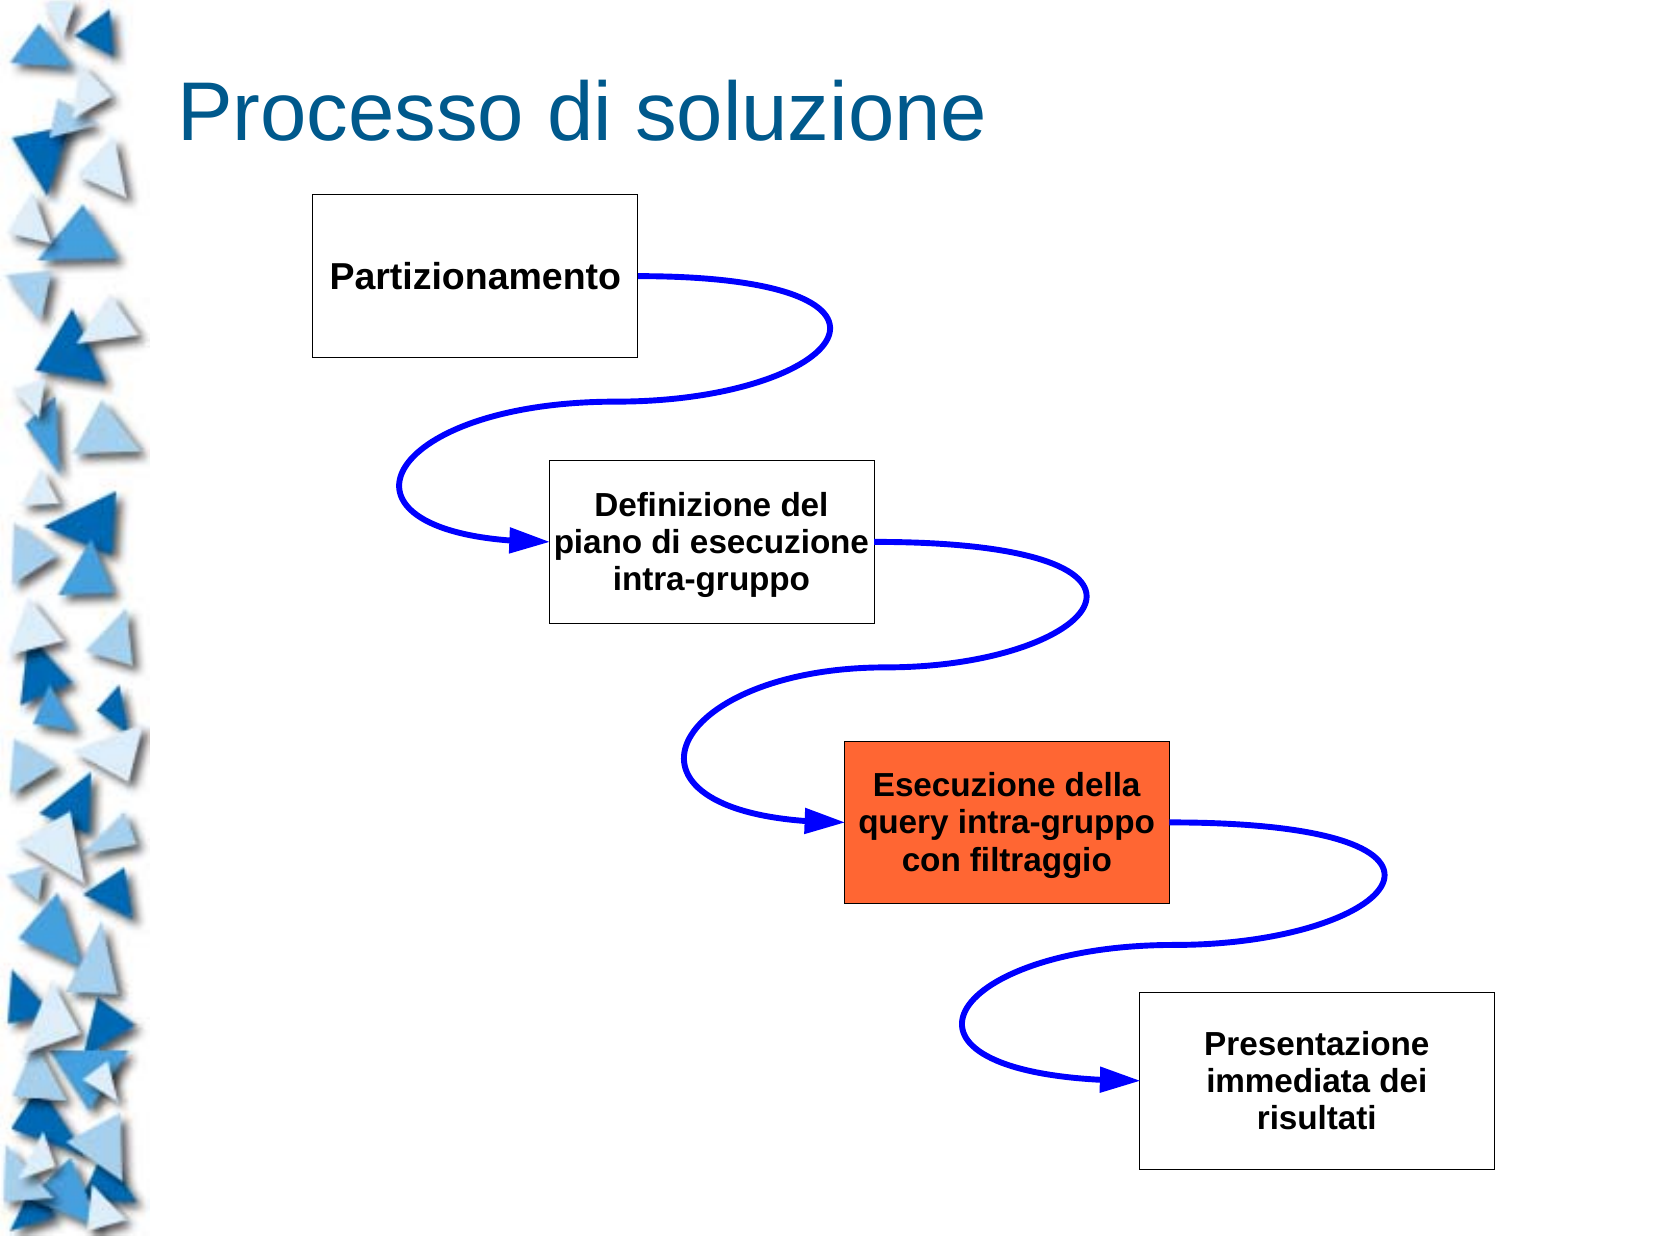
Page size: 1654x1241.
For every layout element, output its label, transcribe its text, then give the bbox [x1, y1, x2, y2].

title Processo di soluzione [177, 29, 1590, 194]
text_box Definizione del piano di esecuzione intra-gruppo [549, 460, 875, 624]
text_box Presentazione immediata dei risultati [1139, 992, 1495, 1170]
text_box Esecuzione della query intra-gruppo con filtraggio [844, 741, 1170, 904]
picture [0, 0, 150, 1236]
text_box Partizionamento [312, 194, 638, 358]
